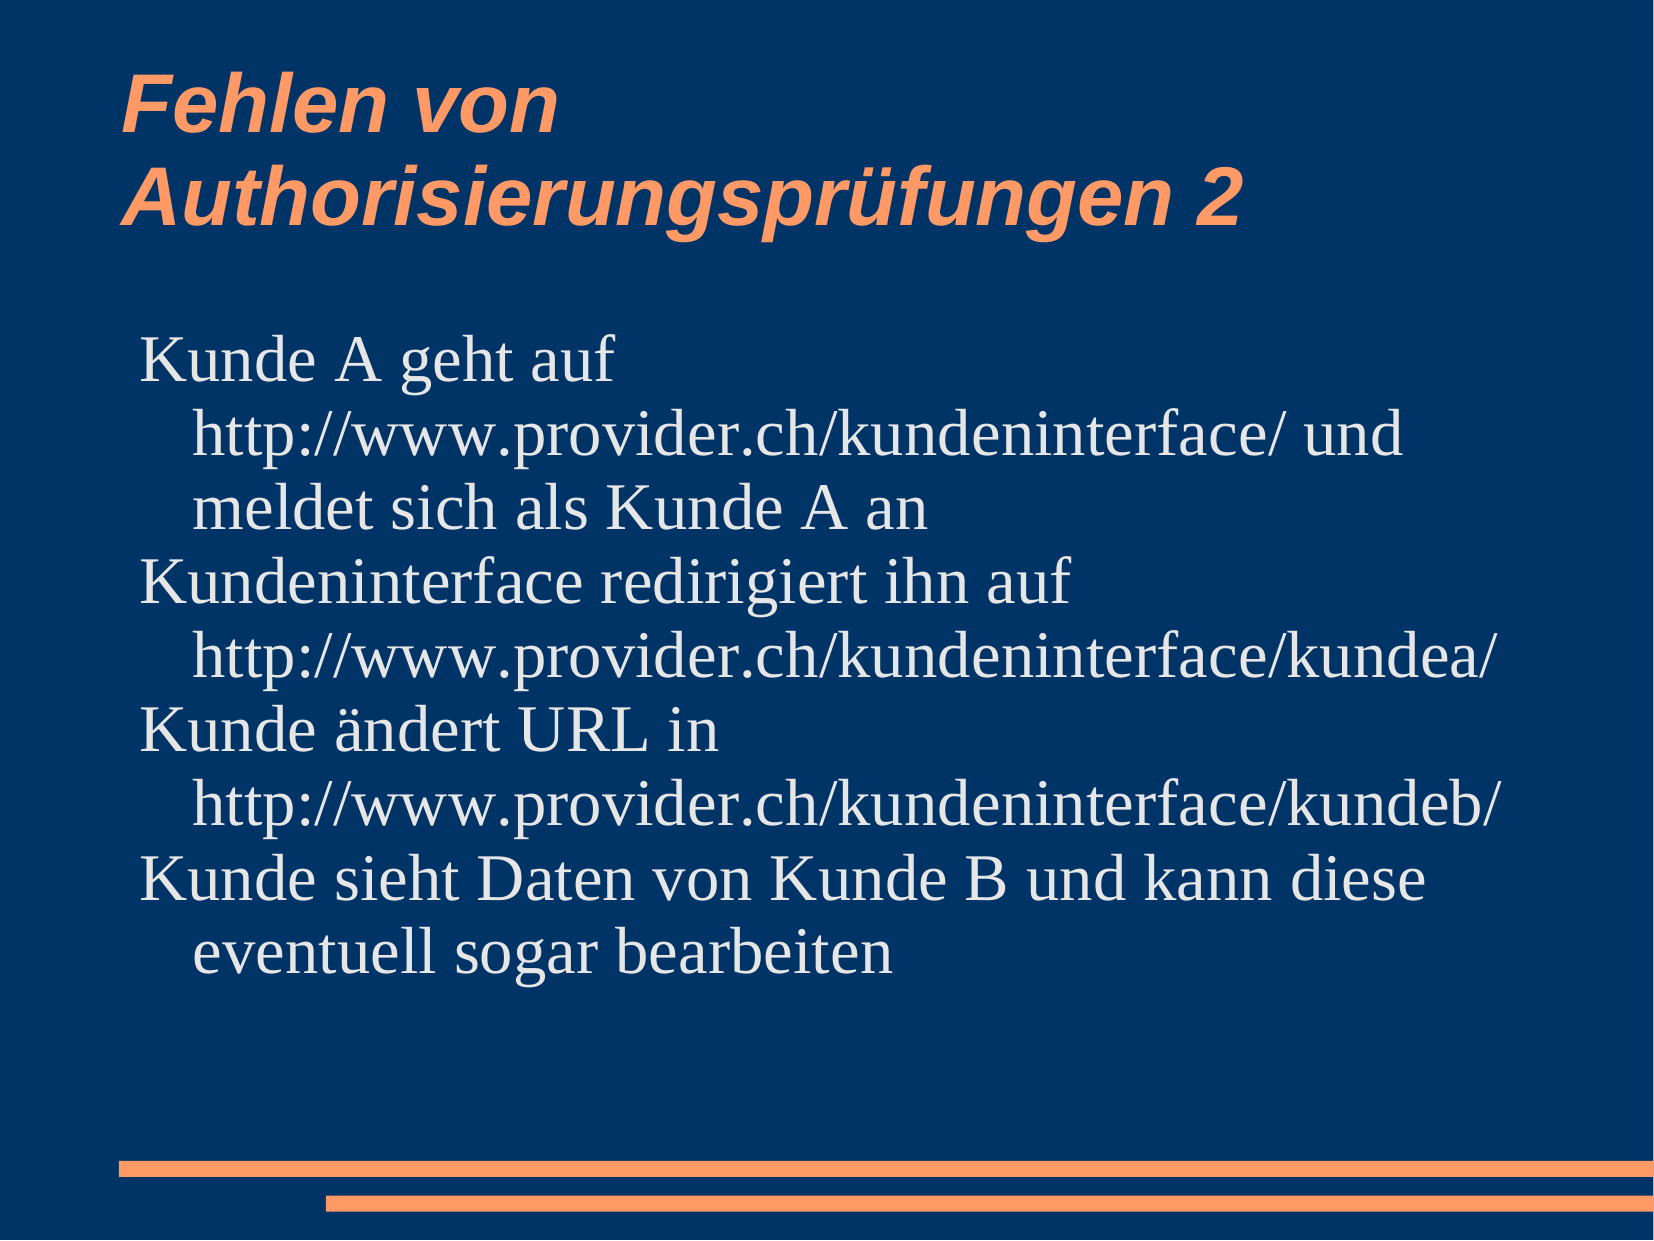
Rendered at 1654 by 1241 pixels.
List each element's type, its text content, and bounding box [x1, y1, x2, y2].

title Fehlen von Authorisierungsprüfungen 2 [121, 42, 1534, 258]
list Kunde A geht auf http://www.provider.ch/kundeninterface/ und meldet sich als Kunde A an Kundeninterface redirigiert ihn auf http://www.provider.ch/kundeninterface/kundea/ Kunde ändert URL in http://www.provider.ch/kundeninterface/kundeb/ Kunde sieht Daten von Kunde B und kann diese eventuell sogar bearbeiten [121, 322, 1561, 1118]
